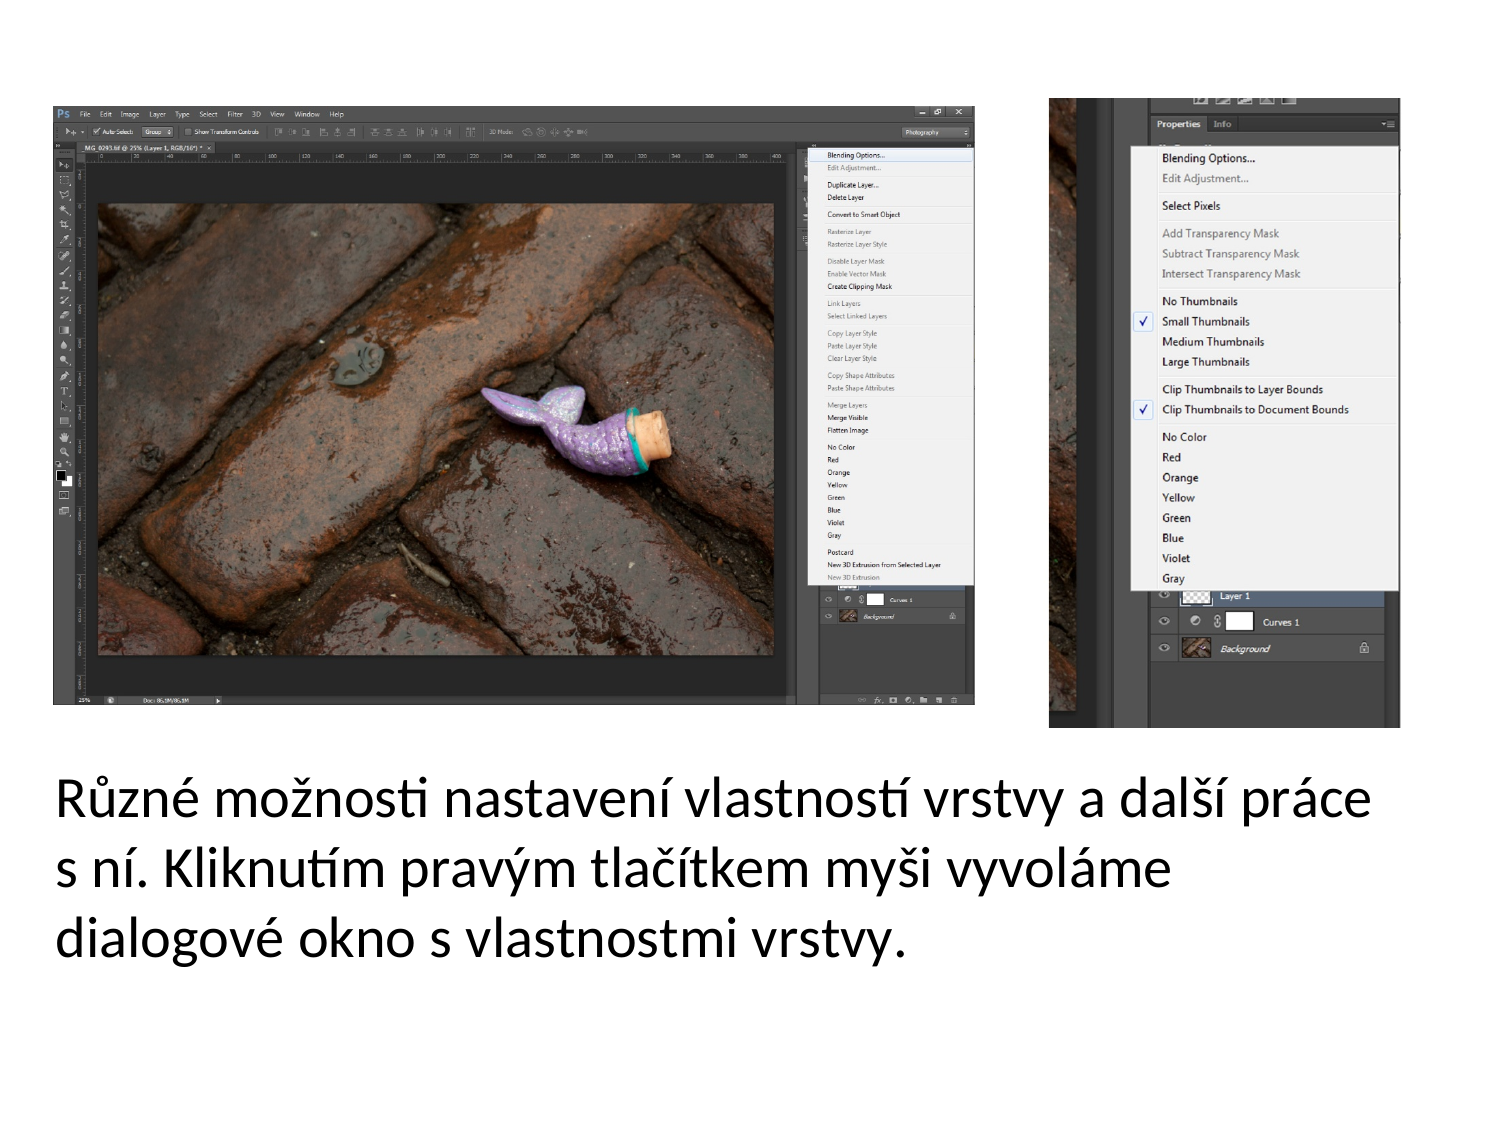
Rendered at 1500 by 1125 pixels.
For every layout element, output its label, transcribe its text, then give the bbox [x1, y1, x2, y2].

text_box Různé možnosti nastavení vlastností vrstvy a další práce s ní. Kliknutím pravým tlačítkem myši vyvoláme dialogové okno s vlastnostmi vrstvy. [41, 751, 1424, 977]
picture [53, 106, 975, 705]
picture [998, 98, 1448, 728]
